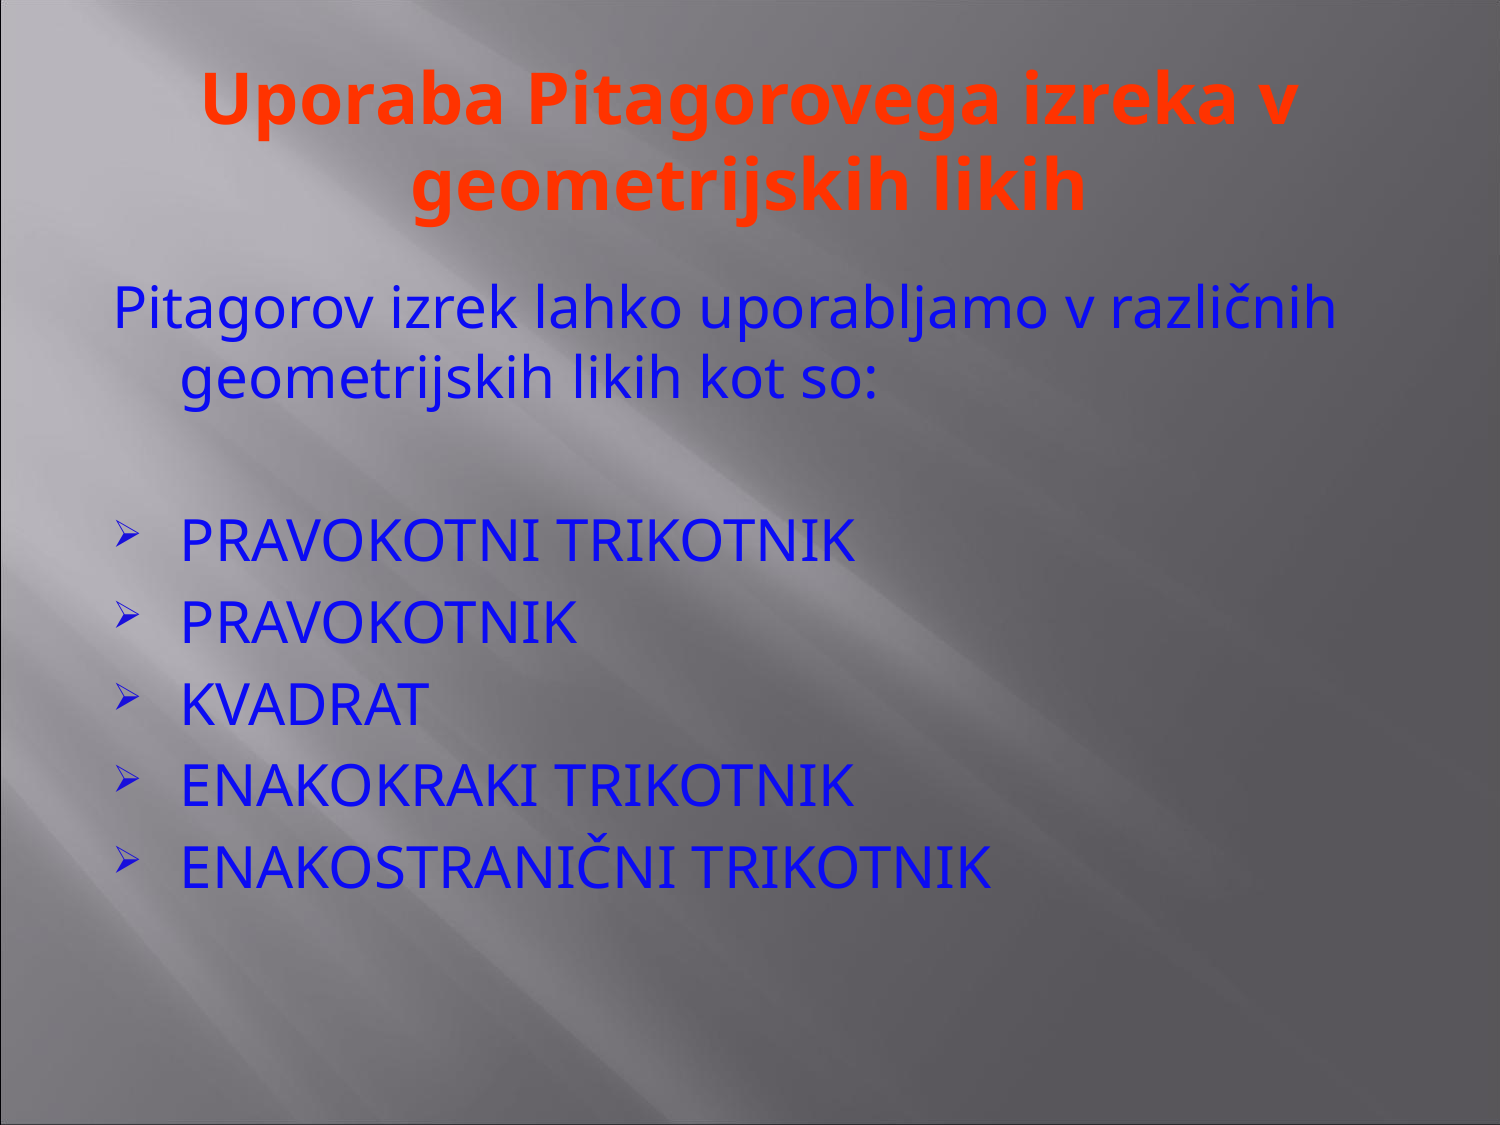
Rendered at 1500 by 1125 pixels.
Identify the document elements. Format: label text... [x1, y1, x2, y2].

picture [0, 0, 1500, 1125]
list Pitagorov izrek lahko uporabljamo v različnih geometrijskih likih kot so: PRAVOKOTNI TRIKOTNIK PRAVOKOTNIK KVADRAT ENAKOKRAKI TRIKOTNIK ENAKOSTRANIČNI TRIKOTNIK [75, 262, 1425, 1035]
title Uporaba Pitagorovega izreka v geometrijskih likih [75, 45, 1425, 233]
